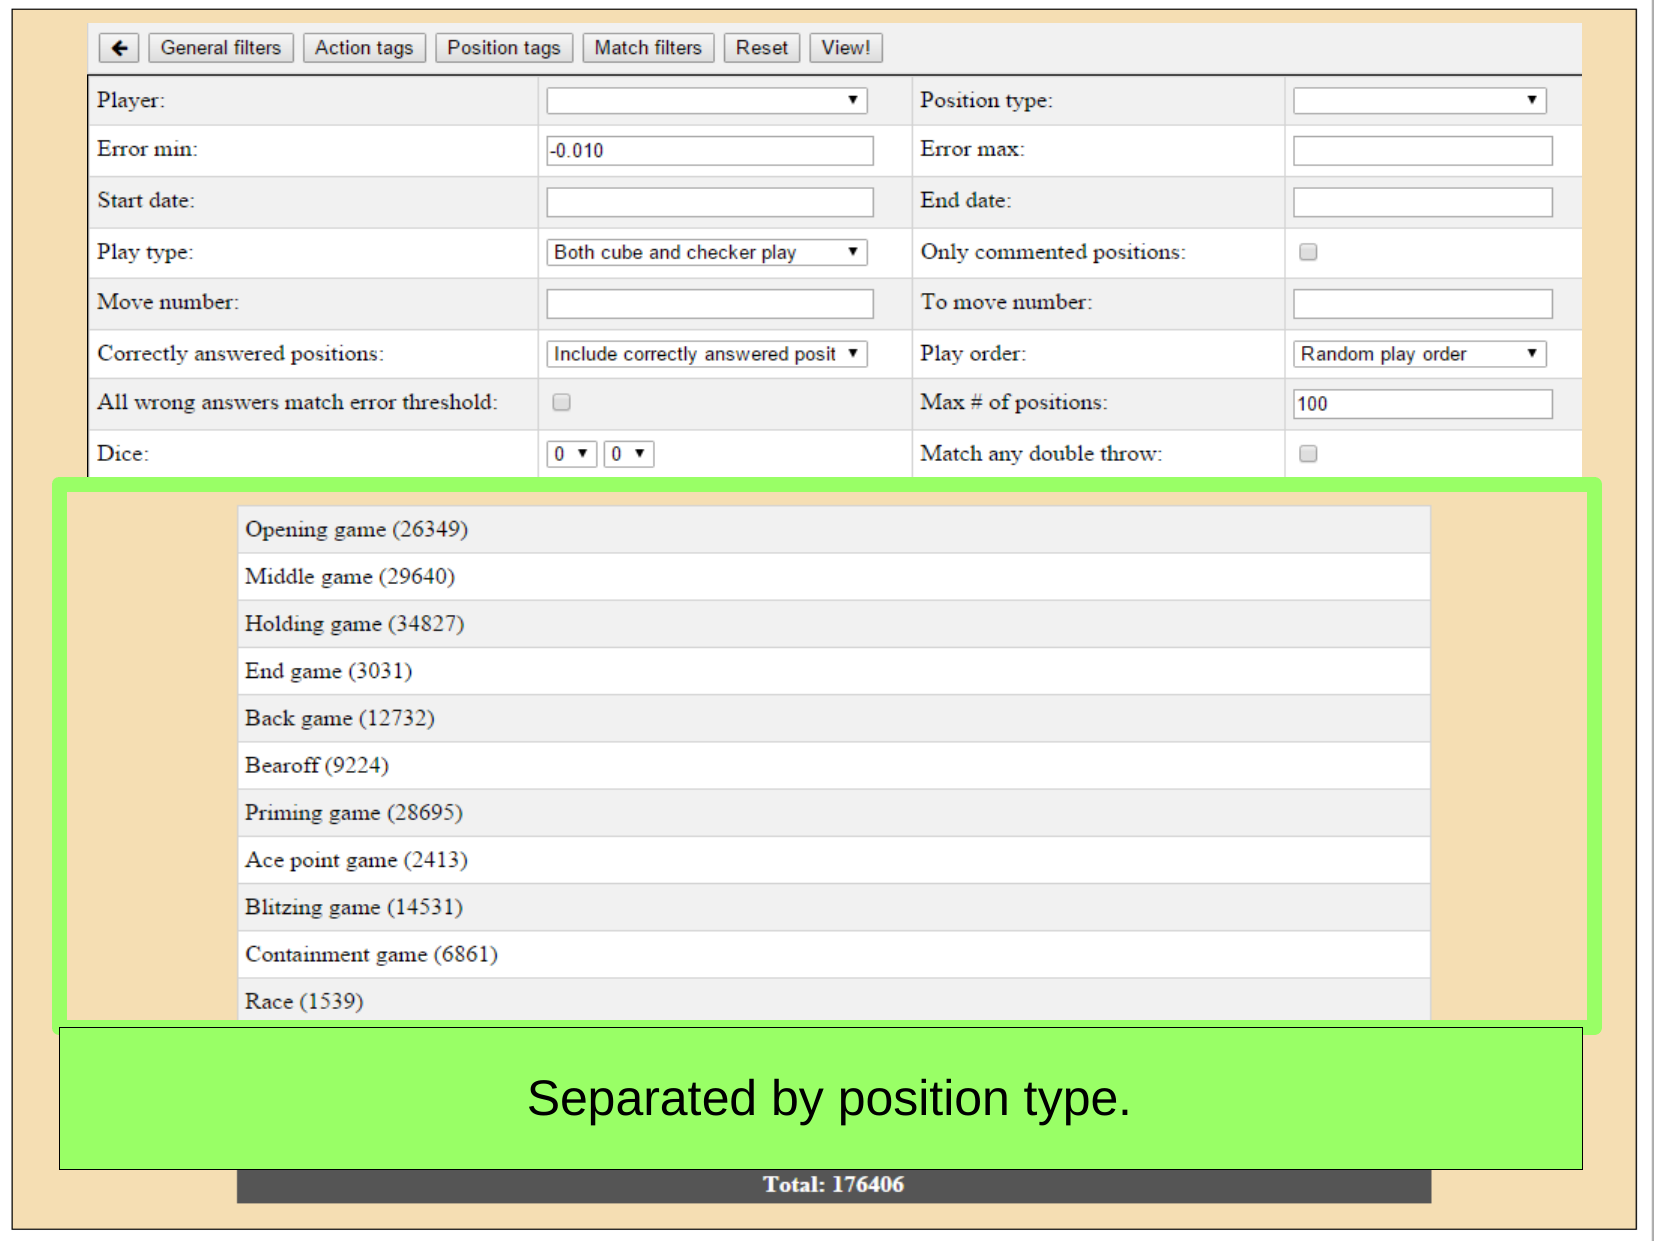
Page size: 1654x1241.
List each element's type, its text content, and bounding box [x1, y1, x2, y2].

text_box Separated by position type. [59, 1027, 1583, 1170]
picture [0, 0, 1654, 1241]
